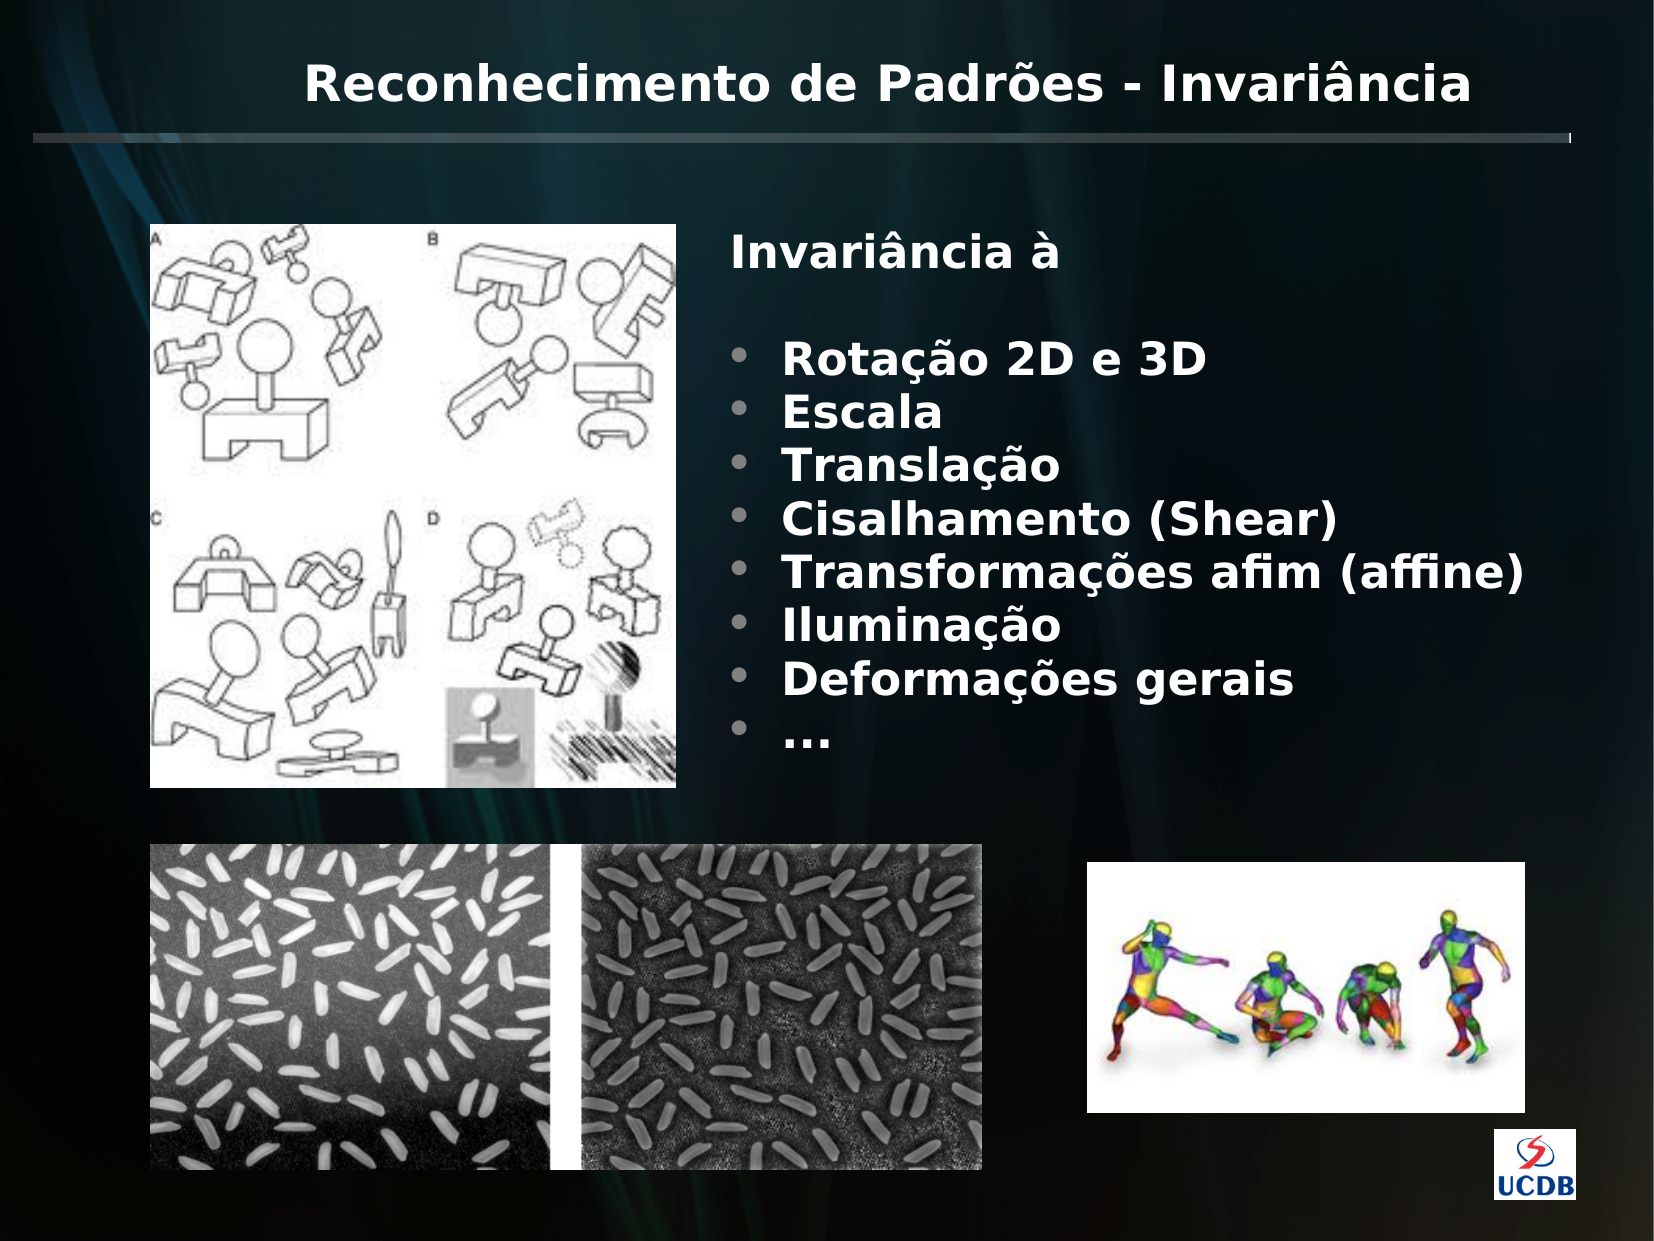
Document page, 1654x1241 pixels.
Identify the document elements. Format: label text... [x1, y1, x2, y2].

picture [0, 0, 1654, 1241]
text_box Invariância à Rotação 2D e 3D Escala Translação Cisalhamento (Shear) Transformações afim (affine) Iluminação Deformações gerais ... [714, 216, 1613, 910]
text_box Reconhecimento de Padrões - Invariância [288, 45, 1155, 119]
